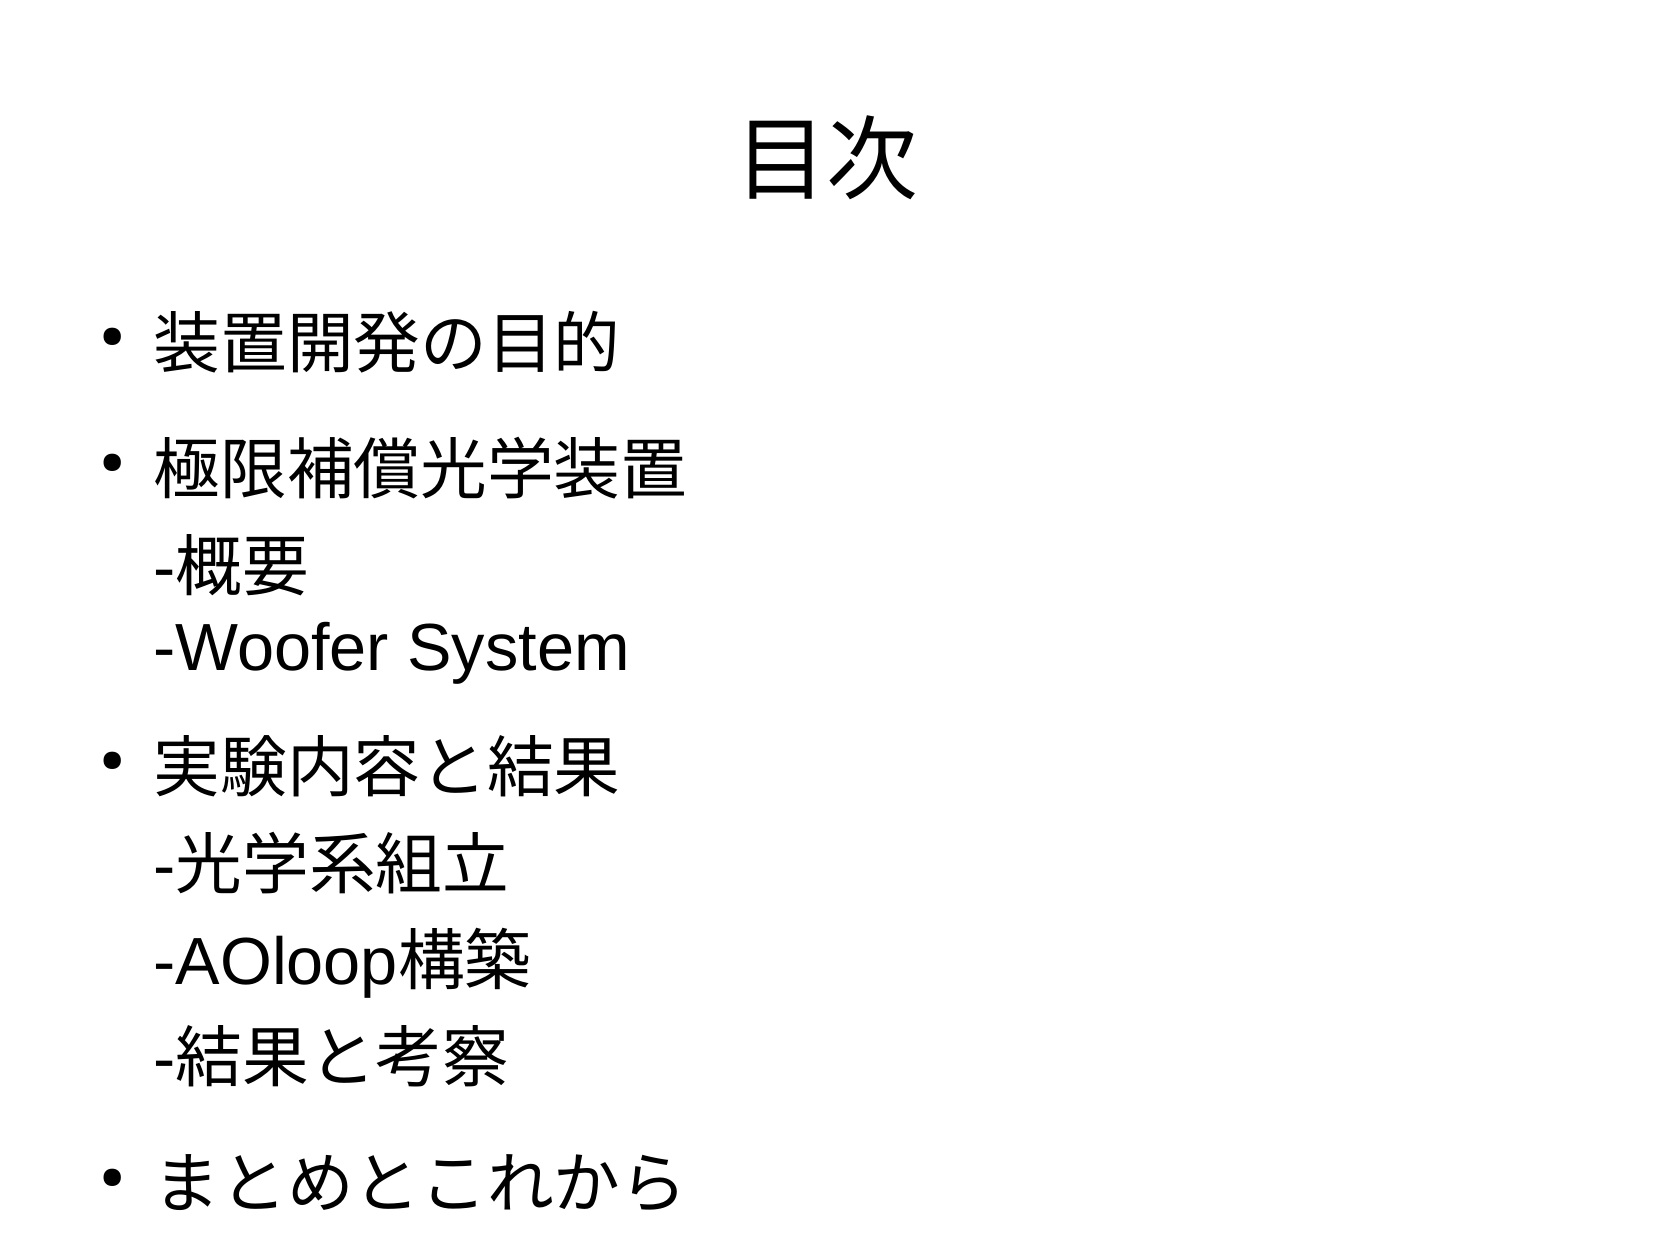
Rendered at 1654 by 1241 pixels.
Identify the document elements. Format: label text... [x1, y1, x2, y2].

list 装置開発の目的 極限補償光学装置 -概要 -Woofer System 実験内容と結果 -光学系組立 -AOloop構築 -結果と考察 まとめとこれから [82, 290, 1571, 1019]
title 目次 [82, 49, 1571, 257]
